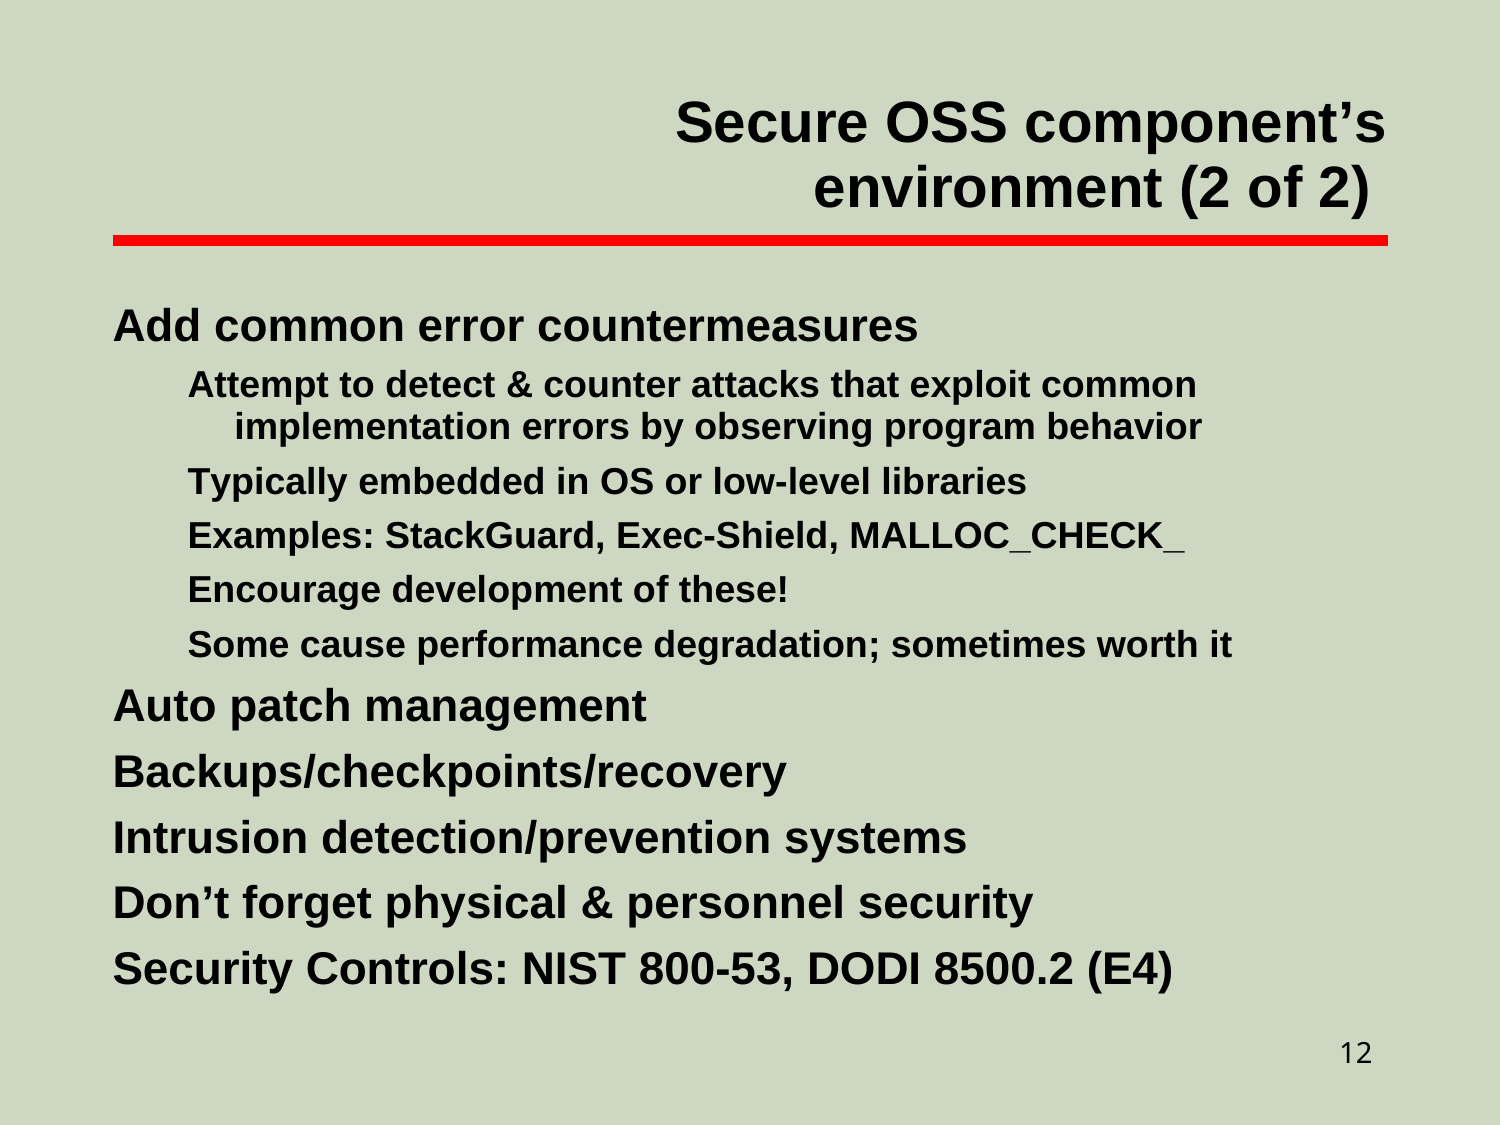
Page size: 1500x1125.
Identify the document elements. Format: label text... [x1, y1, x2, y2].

list Add common error countermeasures Attempt to detect & counter attacks that exploit common implementation errors by observing program behavior Typically embedded in OS or low-level libraries Examples: StackGuard, Exec-Shield, MALLOC_CHECK_ Encourage development of these! Some cause performance degradation; sometimes worth it Auto patch management Backups/checkpoints/recovery Intrusion detection/prevention systems Don’t forget physical & personnel security Security Controls: NIST 800-53, DODI 8500.2 (E4) [112, 299, 1388, 1084]
title Secure OSS component’s environment (2 of 2) [337, 89, 1388, 220]
